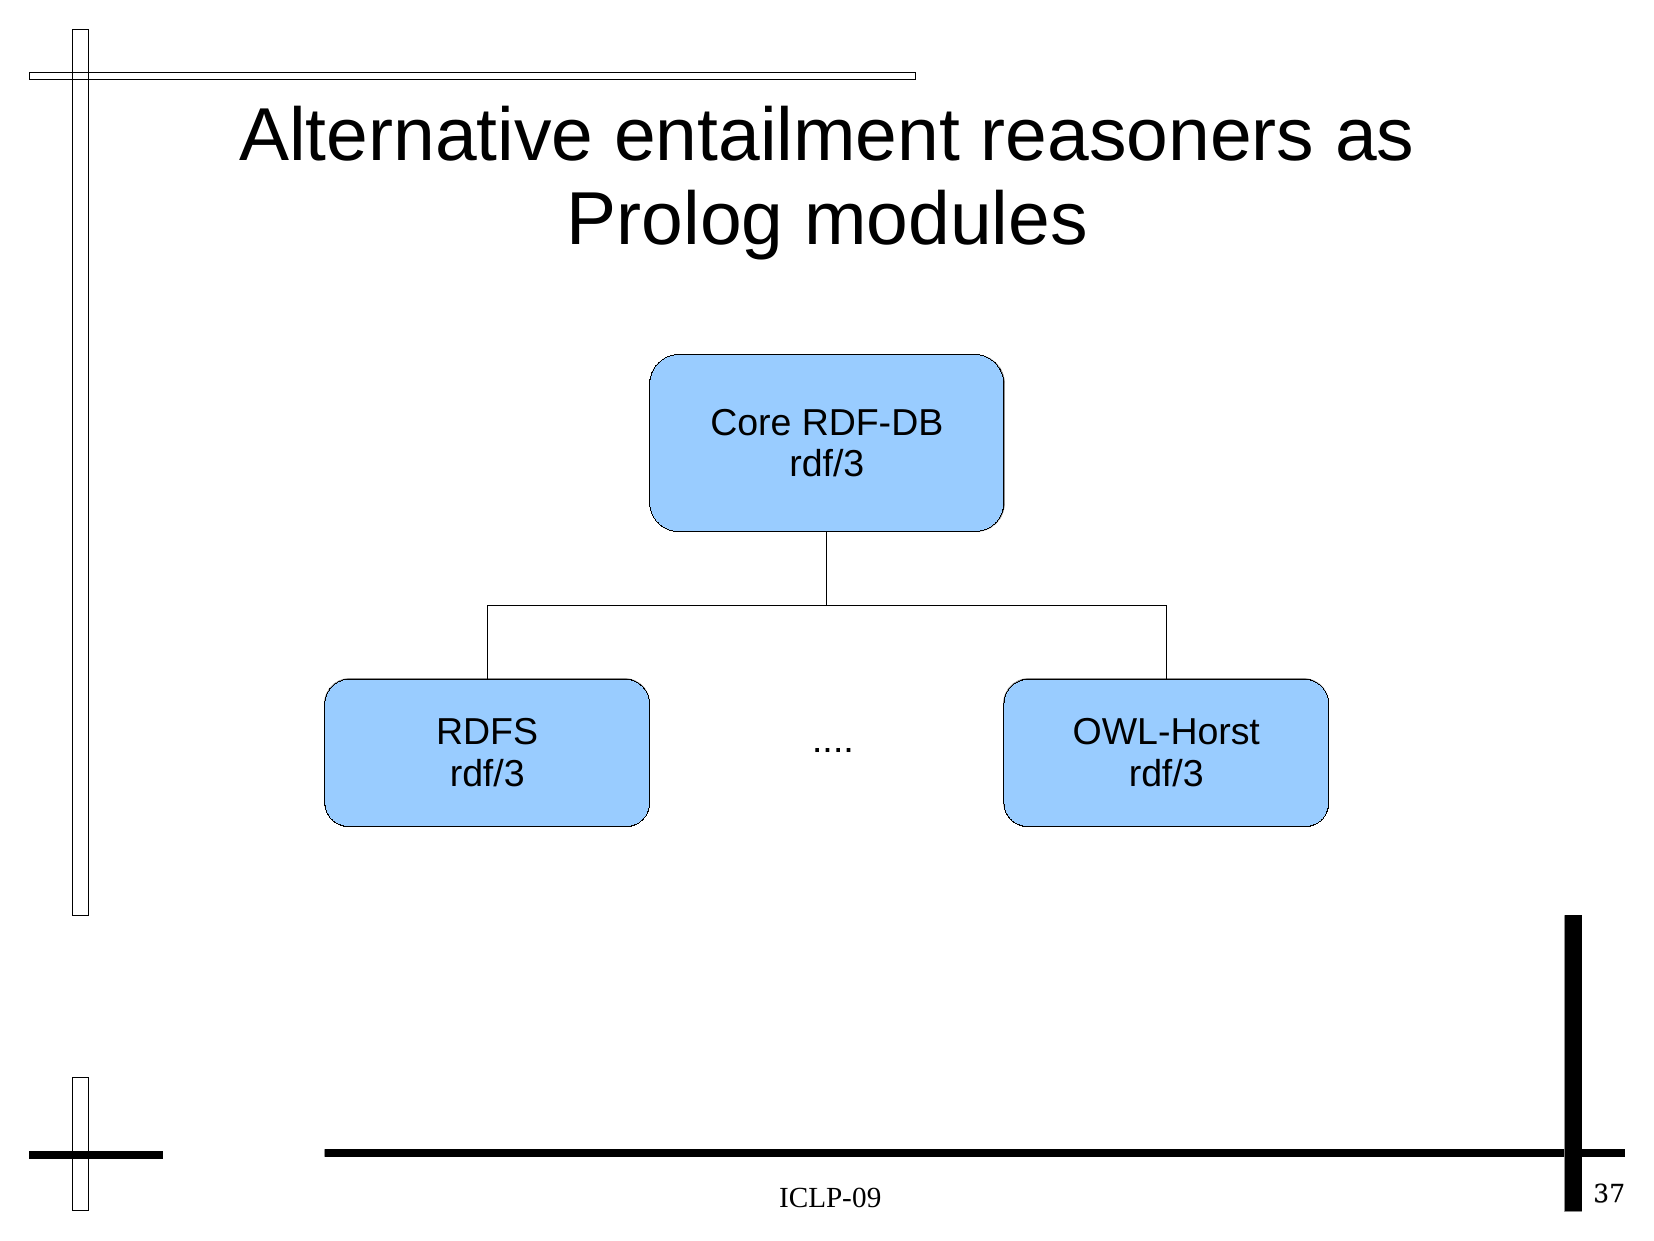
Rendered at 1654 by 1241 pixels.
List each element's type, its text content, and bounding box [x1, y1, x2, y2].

text_box Core RDF-DB rdf/3 [649, 354, 1004, 532]
title Alternative entailment reasoners as Prolog modules [121, 88, 1534, 266]
text_box RDFS rdf/3 [324, 679, 650, 827]
text_box OWL-Horst rdf/3 [1003, 679, 1329, 827]
text_box .... [797, 710, 869, 768]
